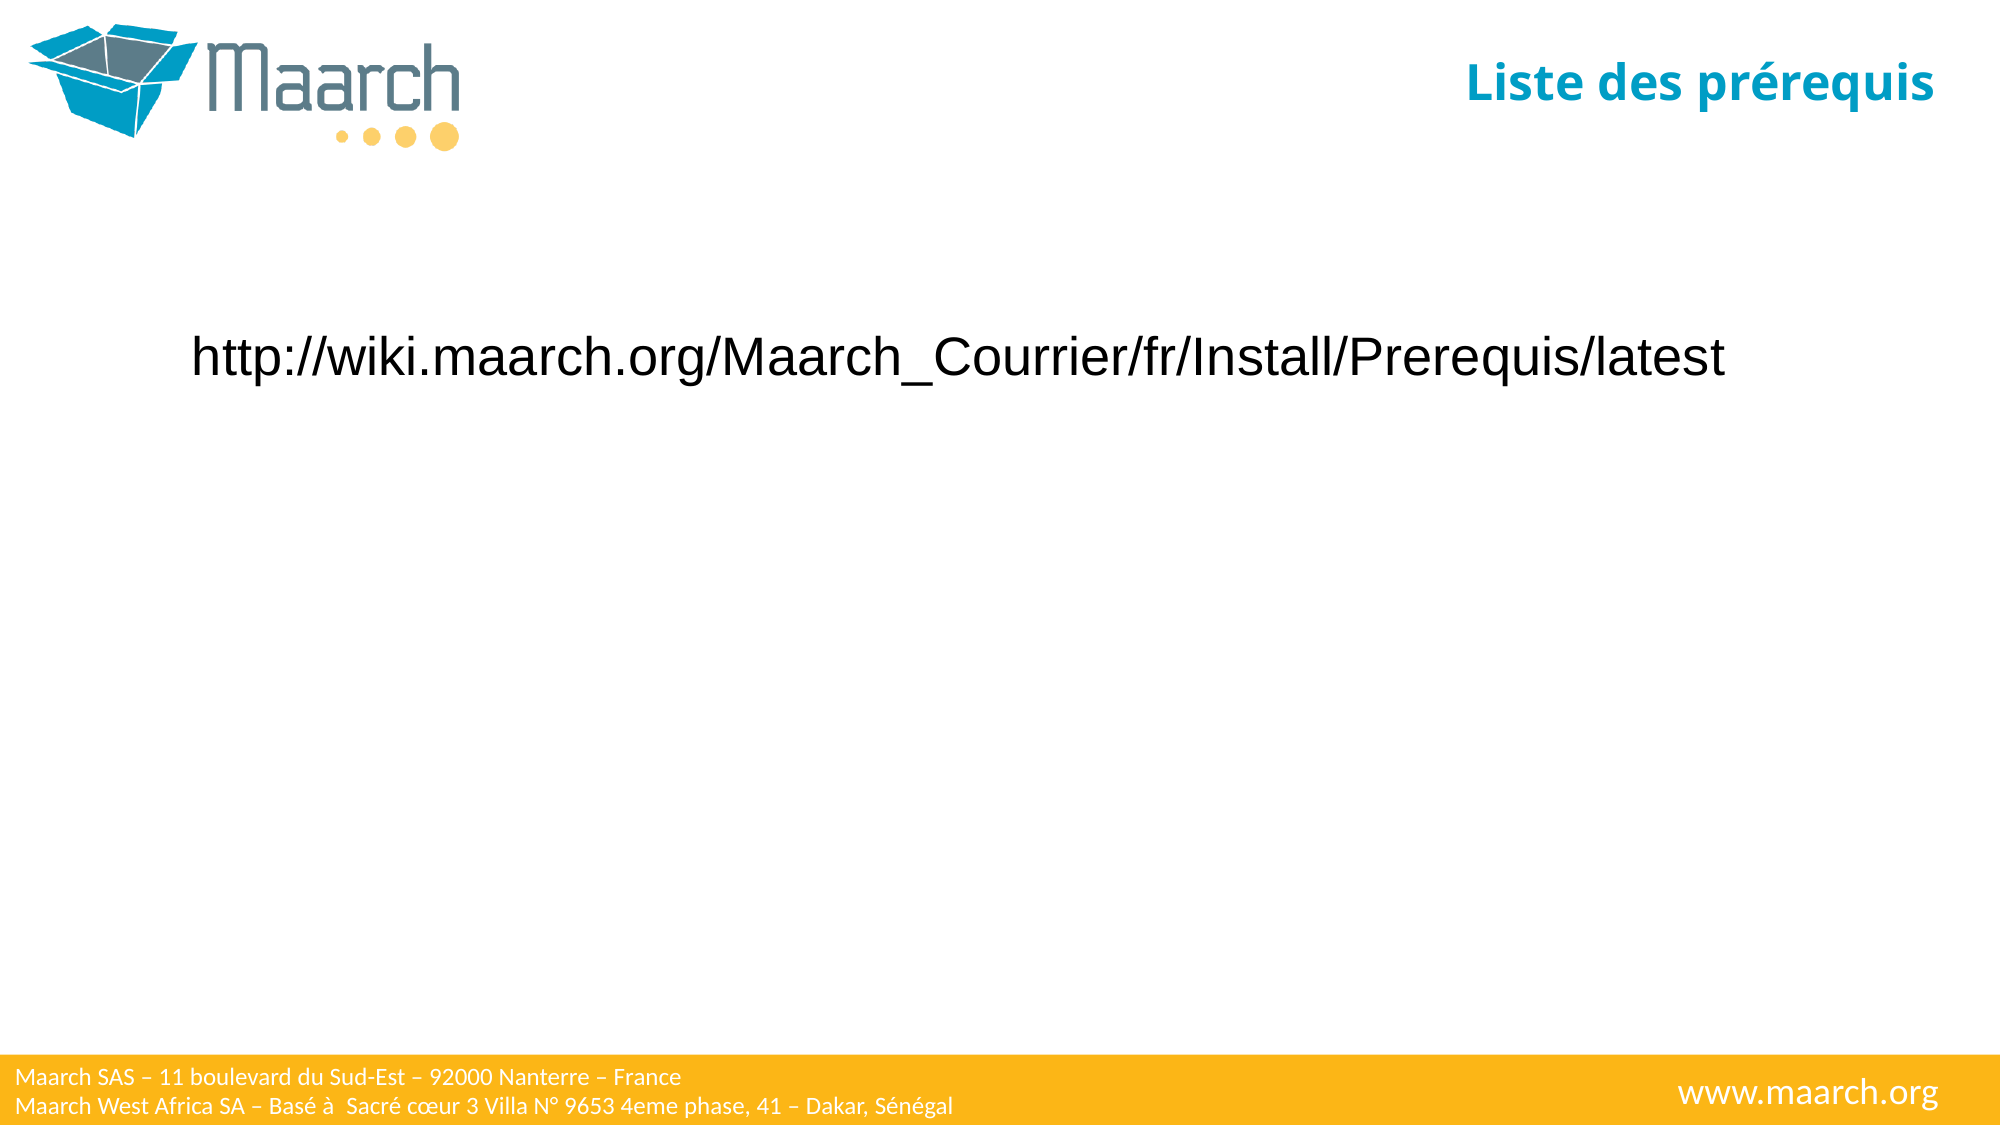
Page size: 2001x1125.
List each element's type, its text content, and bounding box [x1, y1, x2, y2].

picture [5, 1, 481, 173]
list Liste des prérequis [637, 43, 1951, 126]
text_box http://wiki.maarch.org/Maarch_Courrier/fr/Install/Prerequis/latest [177, 318, 1743, 395]
